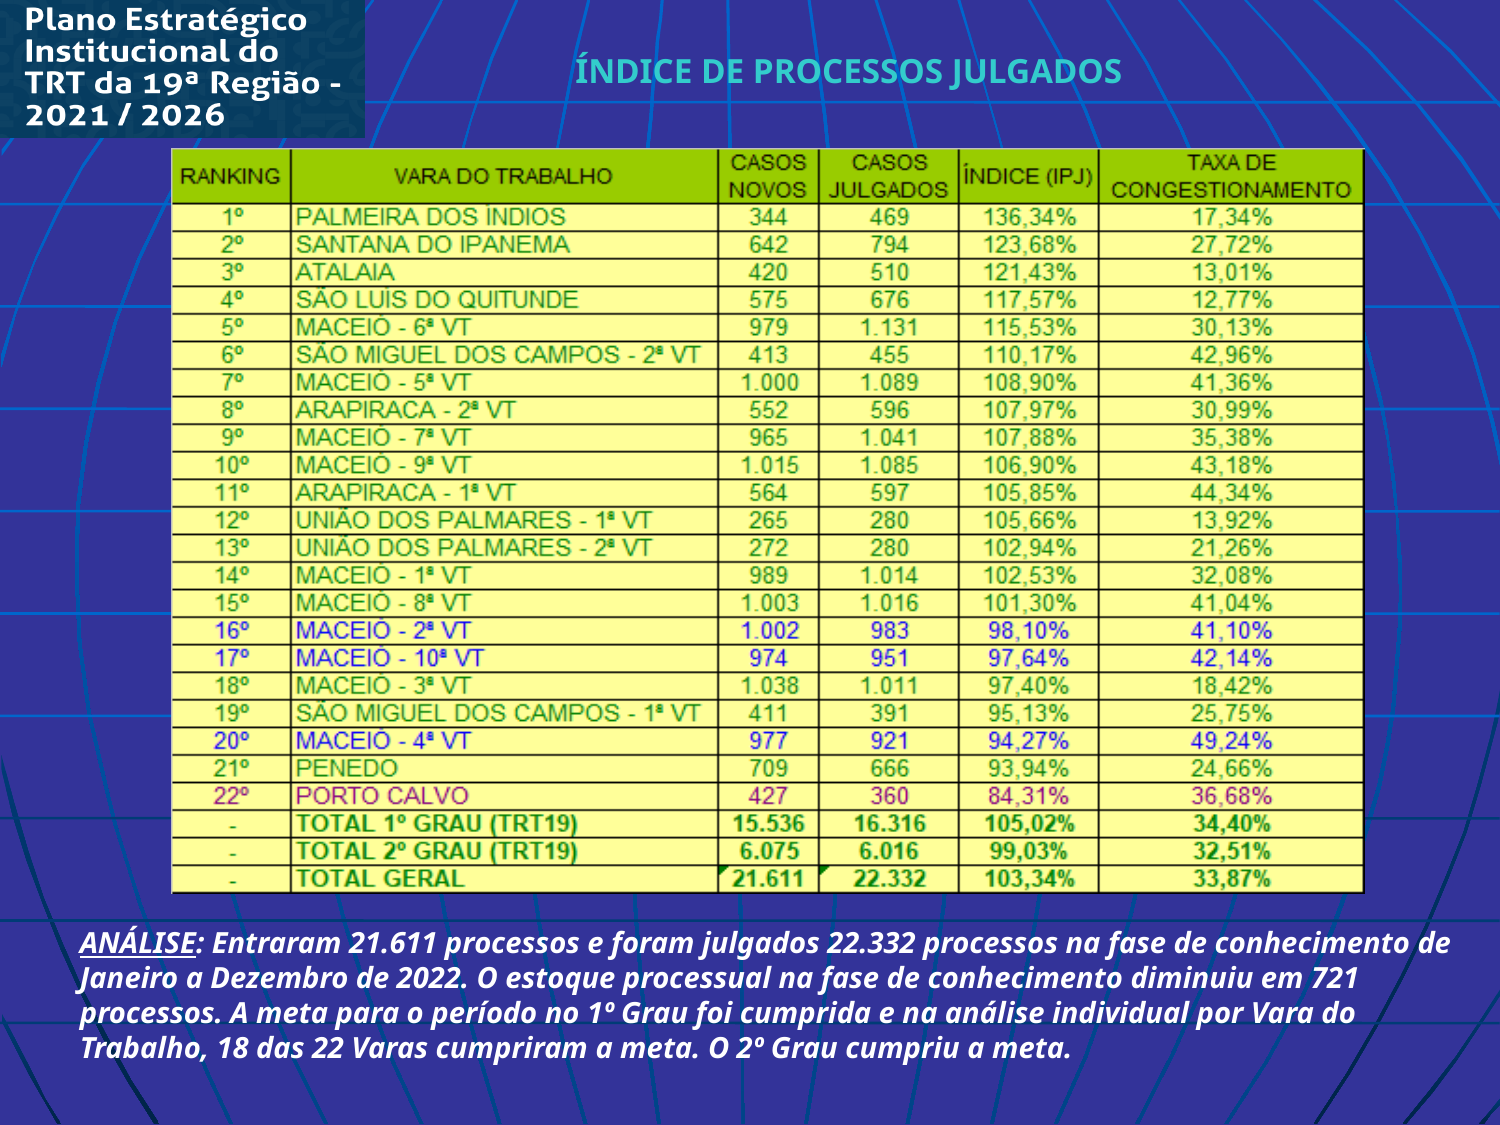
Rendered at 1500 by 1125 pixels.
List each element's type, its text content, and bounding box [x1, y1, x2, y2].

picture [0, 0, 365, 138]
text_box ÍNDICE DE PROCESSOS JULGADOS [365, 42, 1448, 98]
text_box ANÁLISE: Entraram 21.611 processos e foram julgados 22.332 processos na fase de conhecimento de Janeiro a Dezembro de 2022. O estoque processual na fase de conhecimento diminuiu em 721 processos. A meta para o período no 1º Grau foi cumprida e na análise individual por Vara do Trabalho, 18 das 22 Varas cumpriram a meta. O 2º Grau cumpriu a meta. [64, 916, 1471, 1094]
picture [171, 148, 1365, 894]
